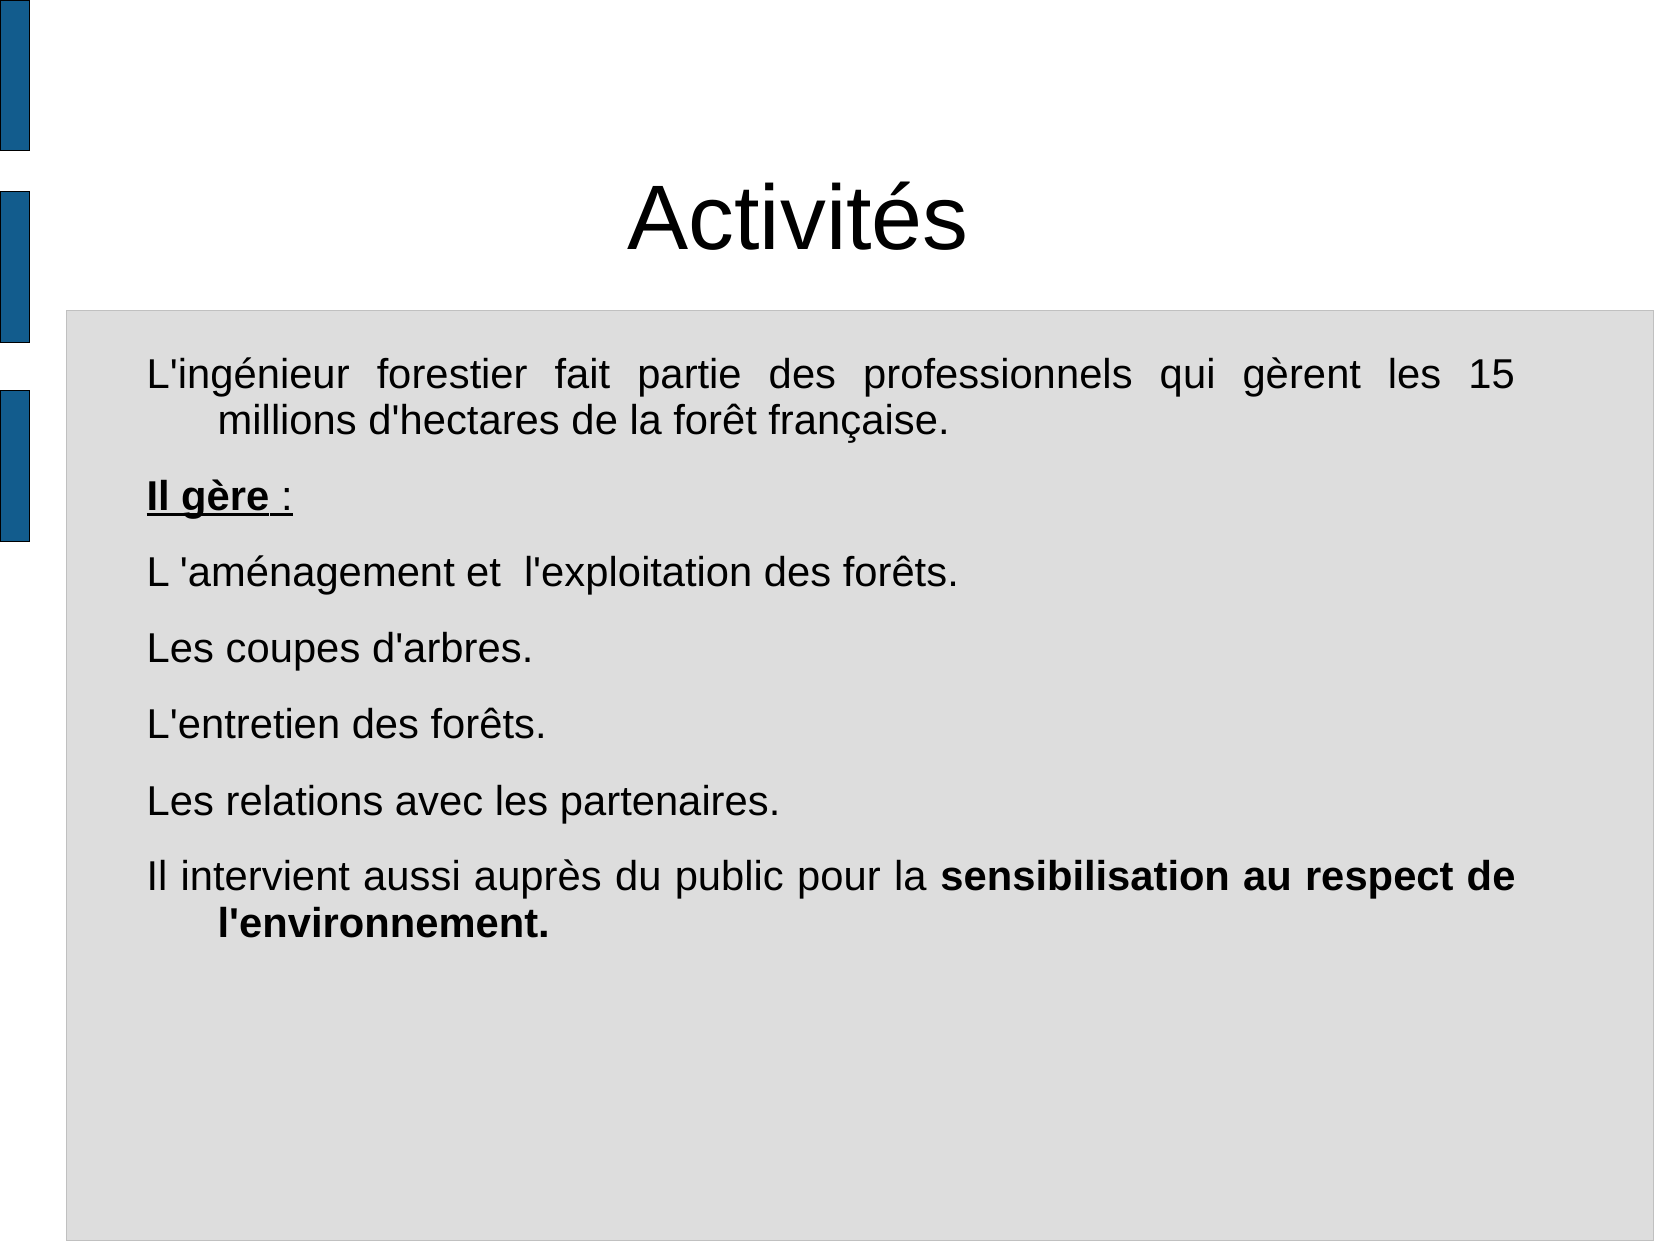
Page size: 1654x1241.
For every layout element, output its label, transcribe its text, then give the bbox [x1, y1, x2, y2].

title Activités [88, 114, 1534, 322]
list L'ingénieur forestier fait partie des professionnels qui gèrent les 15 millions d'hectares de la forêt française. Il gère : L 'aménagement et l'exploitation des forêts. Les coupes d'arbres. L'entretien des forêts. Les relations avec les partenaires. Il intervient aussi auprès du public pour la sensibilisation au respect de l'environnement. [134, 350, 1516, 1133]
